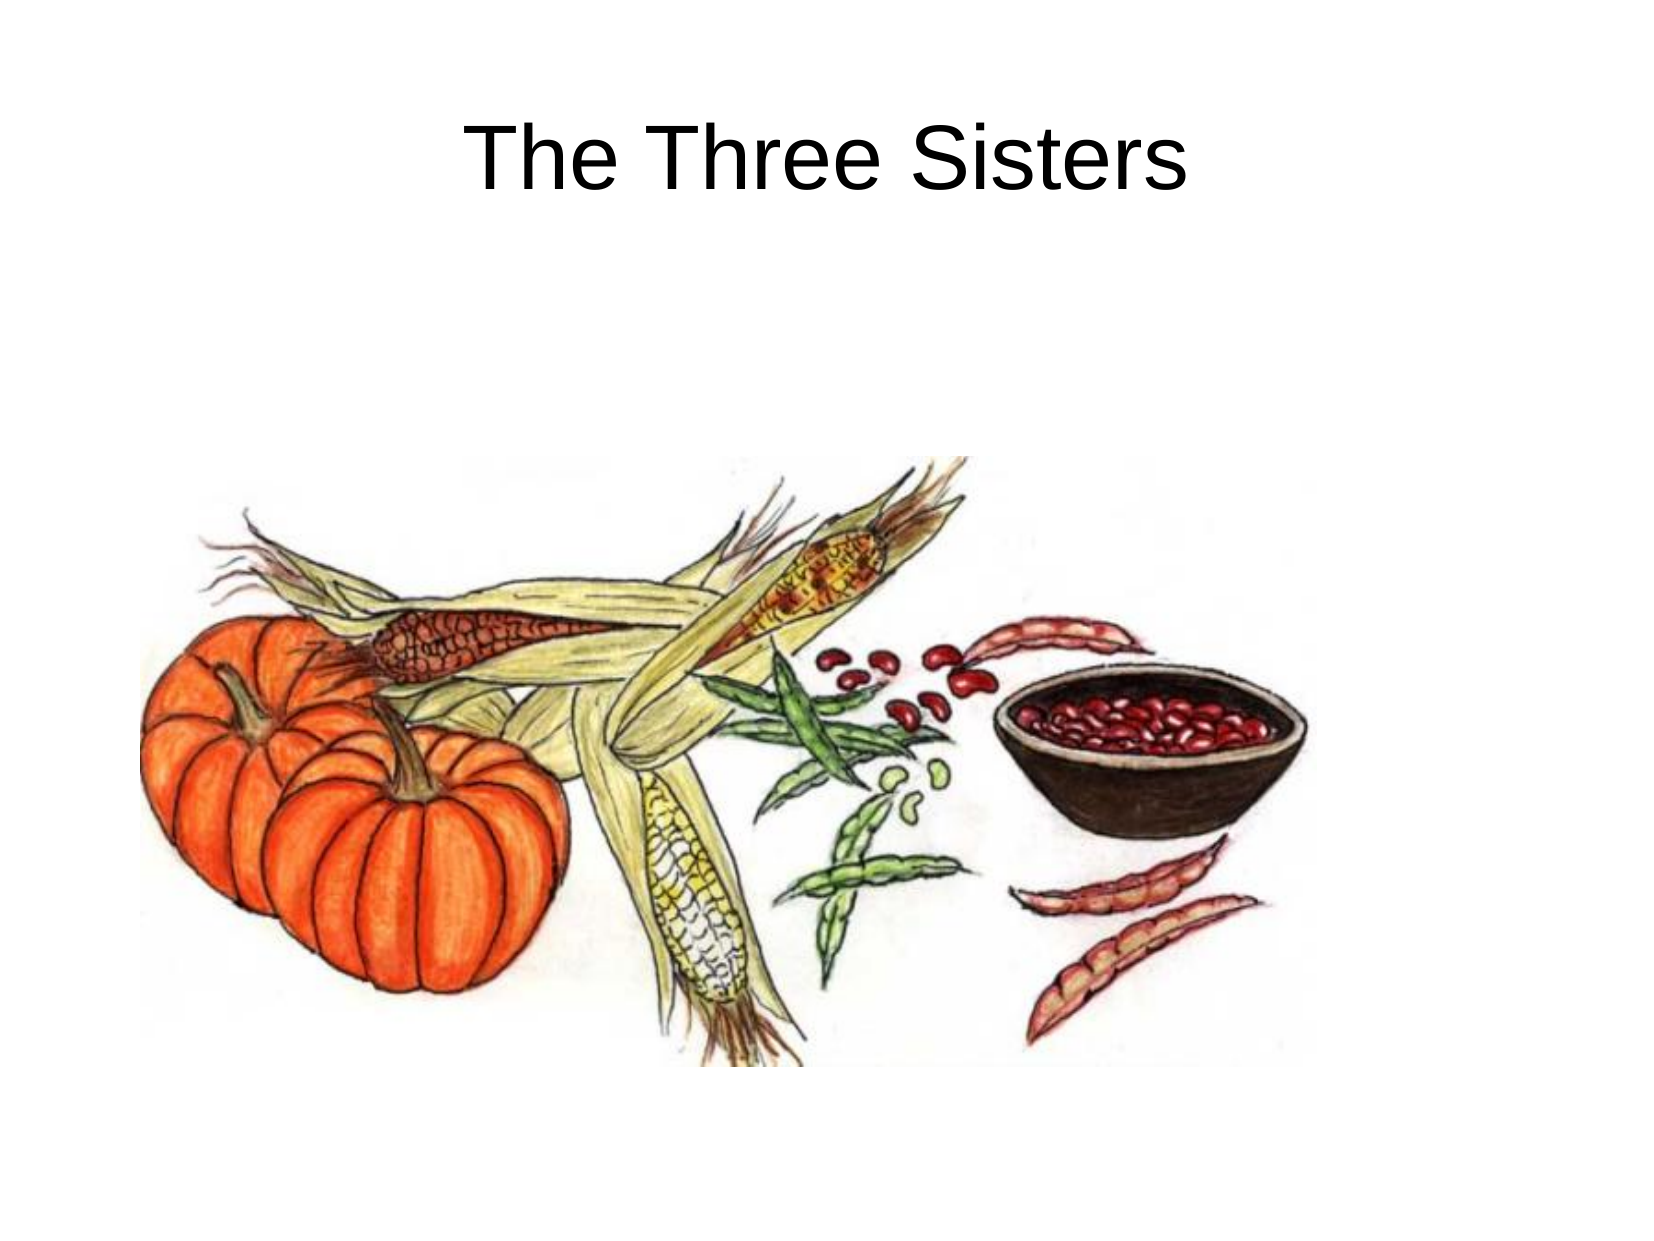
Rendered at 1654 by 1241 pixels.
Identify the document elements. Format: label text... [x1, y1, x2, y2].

title The Three Sisters [82, 49, 1571, 257]
picture [140, 456, 1317, 1067]
